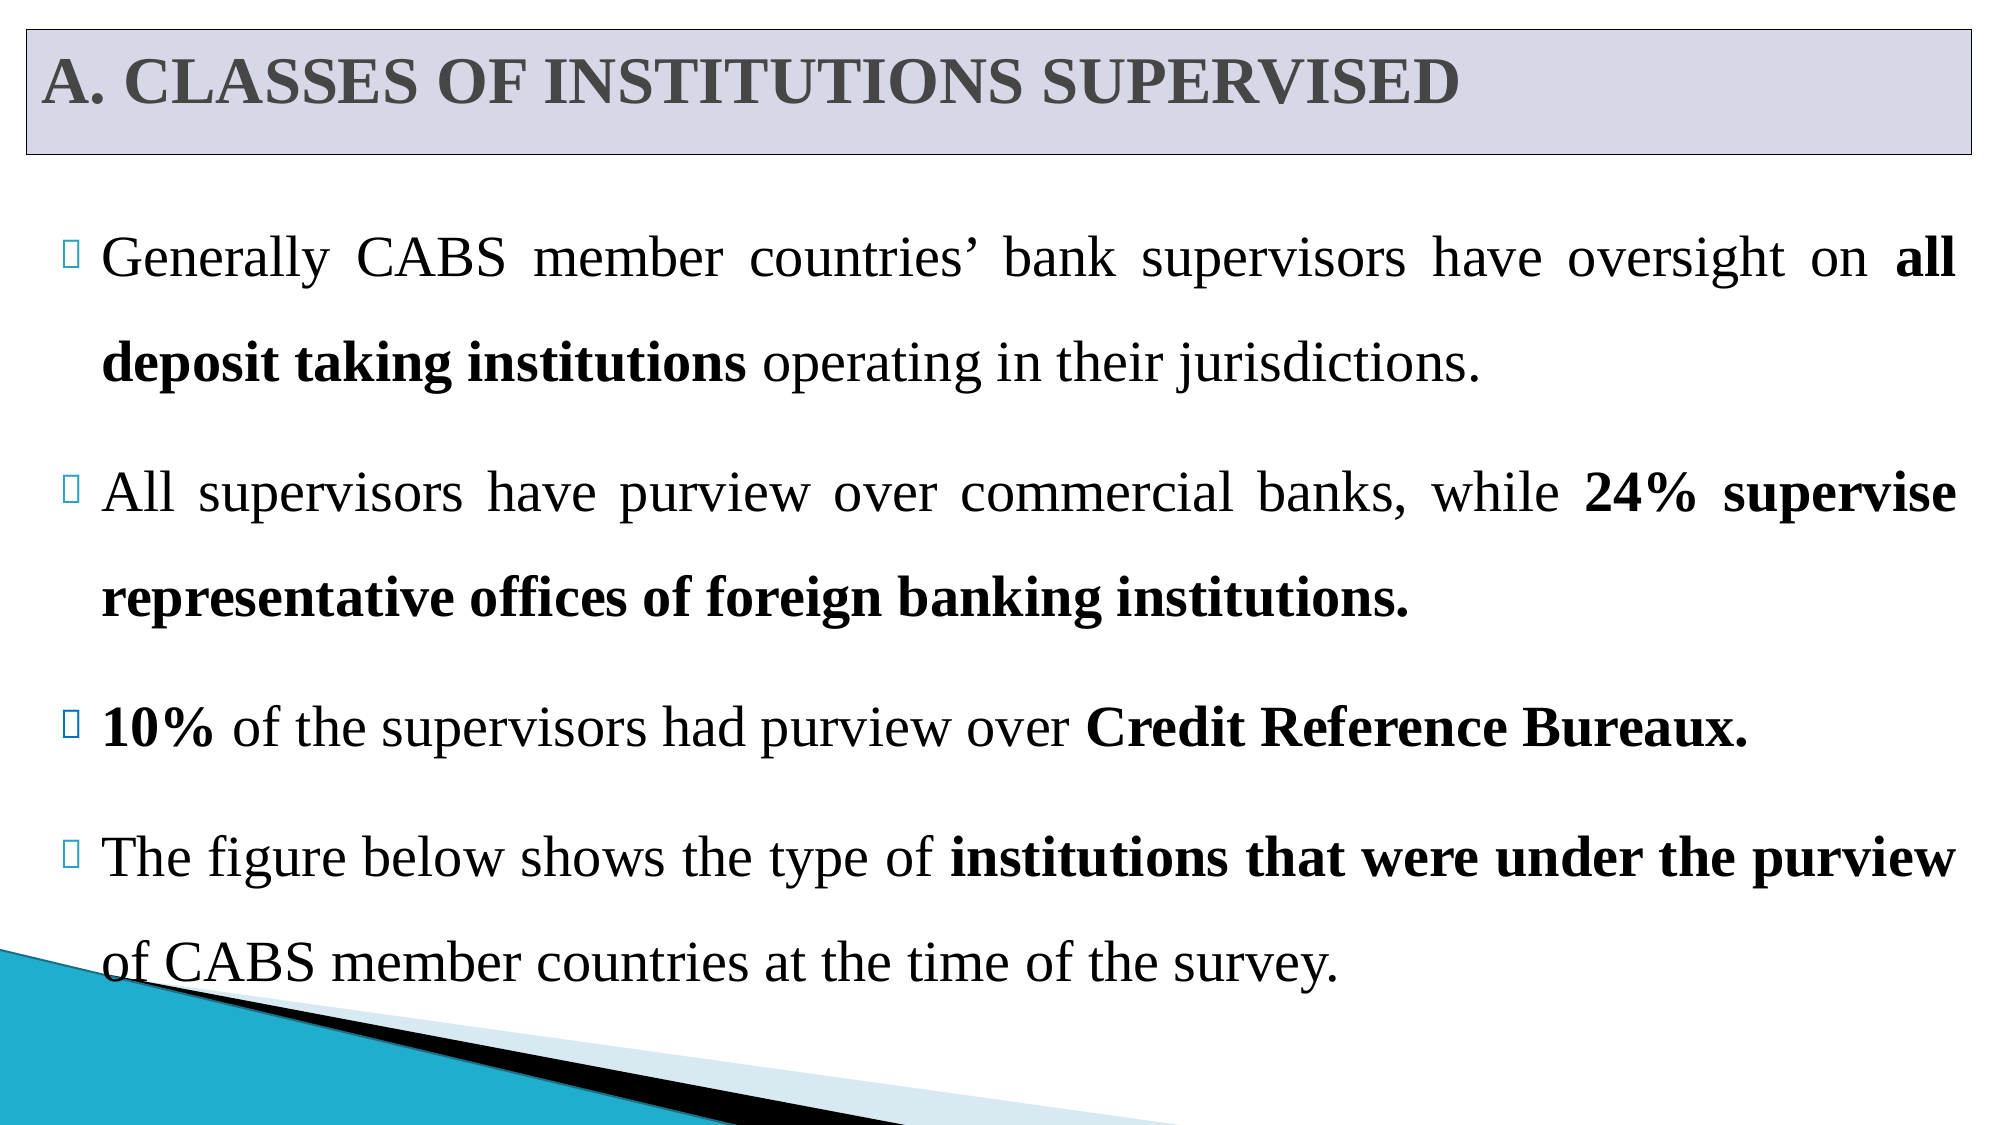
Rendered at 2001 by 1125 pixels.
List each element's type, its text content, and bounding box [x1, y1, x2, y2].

title A. CLASSES OF INSTITUTIONS SUPERVISED [26, 29, 1972, 155]
list Generally CABS member countries’ bank supervisors have oversight on all deposit taking institutions operating in their jurisdictions. All supervisors have purview over commercial banks, while 24% supervise representative offices of foreign banking institutions. 10% of the supervisors had purview over Credit Reference Bureaux. The figure below shows the type of institutions that were under the purview of CABS member countries at the time of the survey. [26, 176, 1972, 1105]
